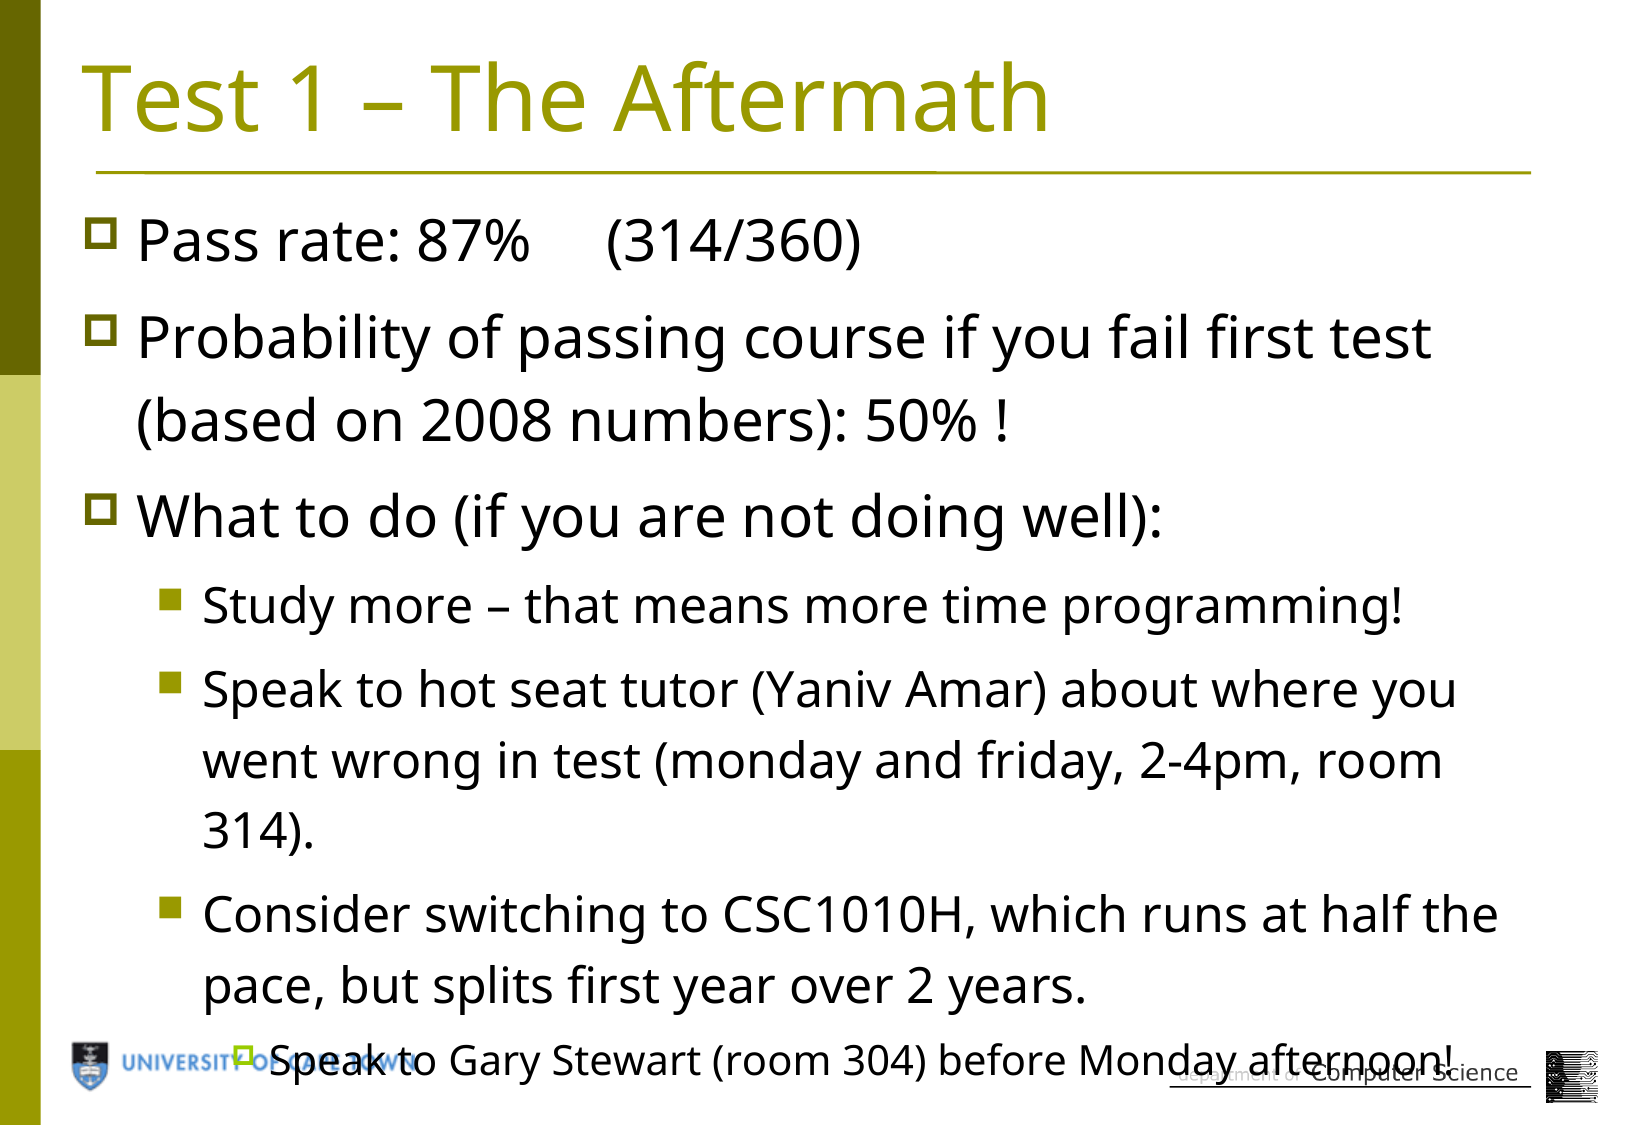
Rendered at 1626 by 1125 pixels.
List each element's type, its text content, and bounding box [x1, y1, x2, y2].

picture [61, 1024, 415, 1103]
picture [1169, 1043, 1185, 1057]
picture [1172, 1055, 1184, 1072]
list Pass rate: 87% (314/360) Probability of passing course if you fail first test (based on 2008 numbers): 50% ! What to do (if you are not doing well): Study more – that means more time programming! Speak to hot seat tutor (Yaniv Amar) about where you went wrong in test (monday and friday, 2-4pm, room 314). Consider switching to CSC1010H, which runs at half the pace, but splits first year over 2 years. Speak to Gary Stewart (room 304) before Monday afternoon! [81, 196, 1543, 991]
picture [1546, 1051, 1598, 1103]
title Test 1 – The Aftermath [81, 36, 1543, 165]
picture [1169, 1043, 1532, 1091]
